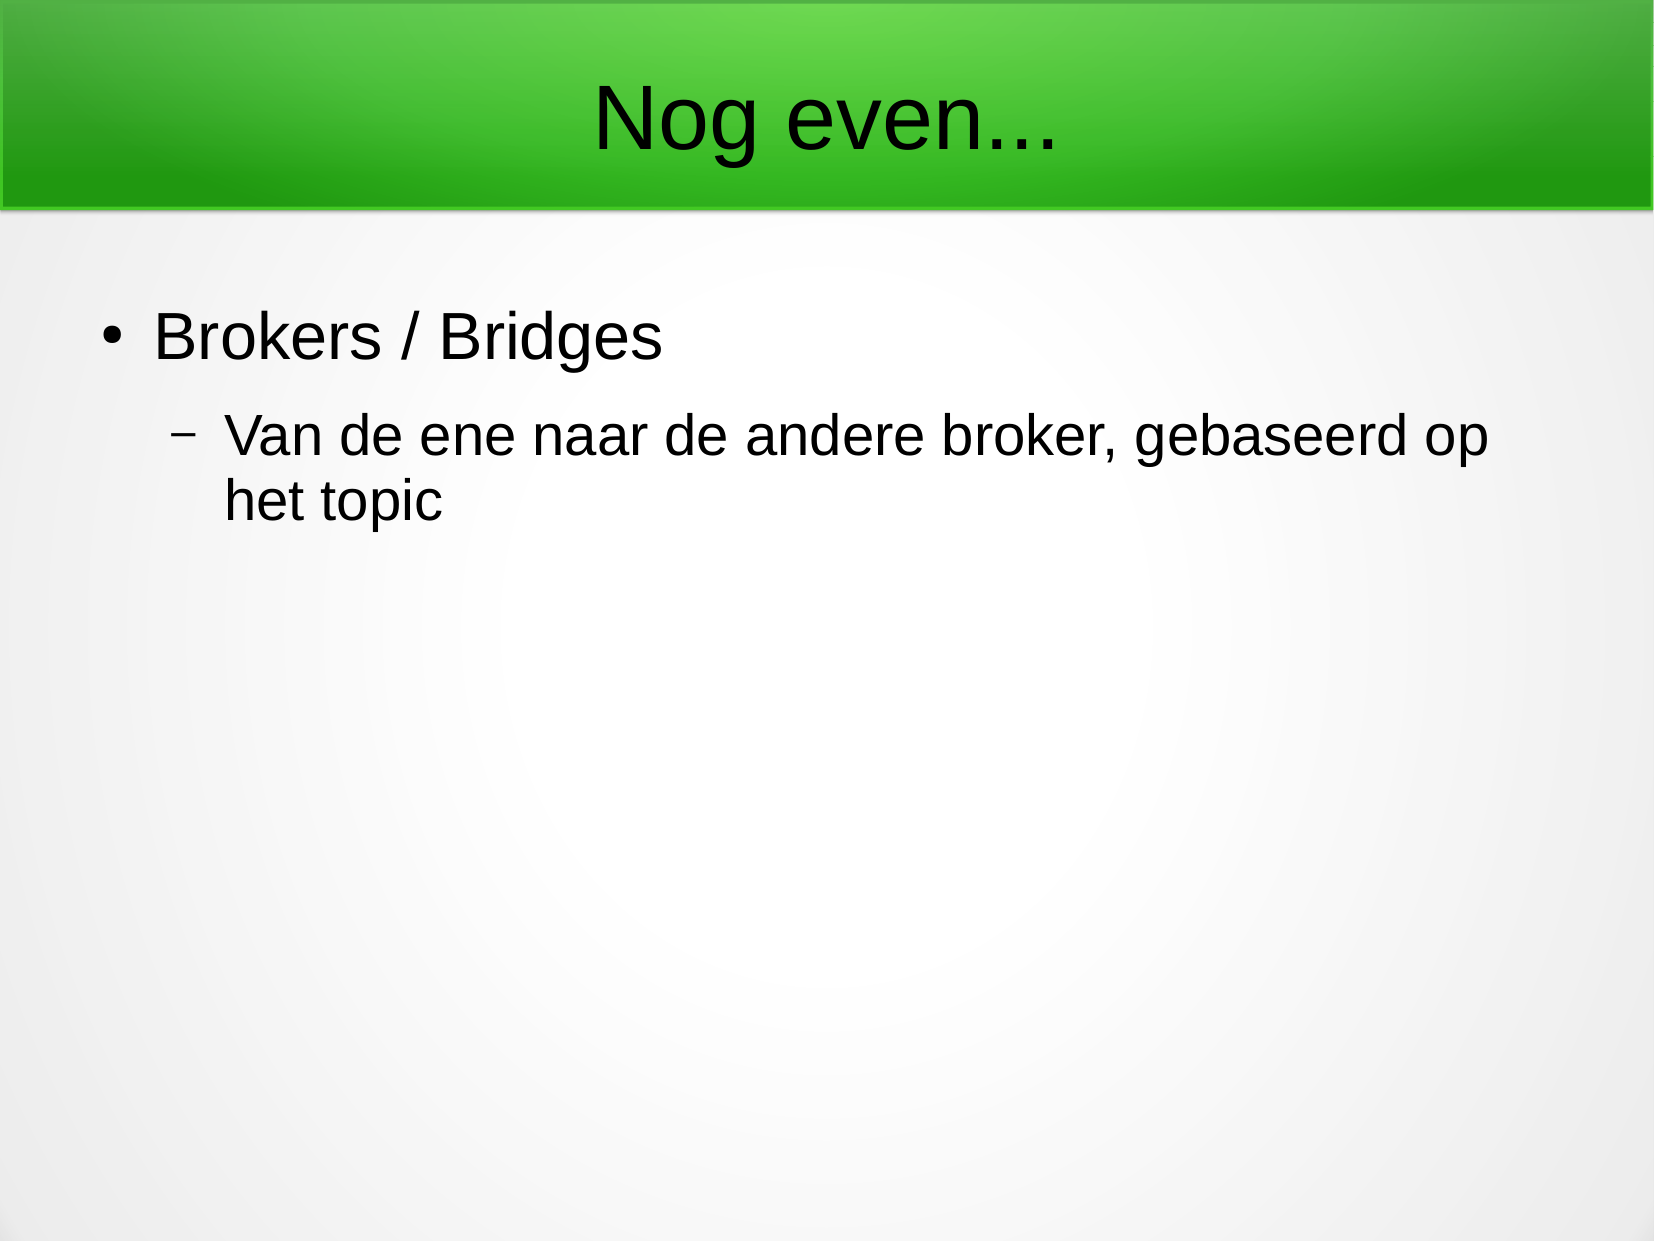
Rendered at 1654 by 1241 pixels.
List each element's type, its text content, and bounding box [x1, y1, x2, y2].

list Brokers / Bridges Van de ene naar de andere broker, gebaseerd op het topic [82, 299, 1571, 1019]
title Nog even... [82, 47, 1571, 189]
